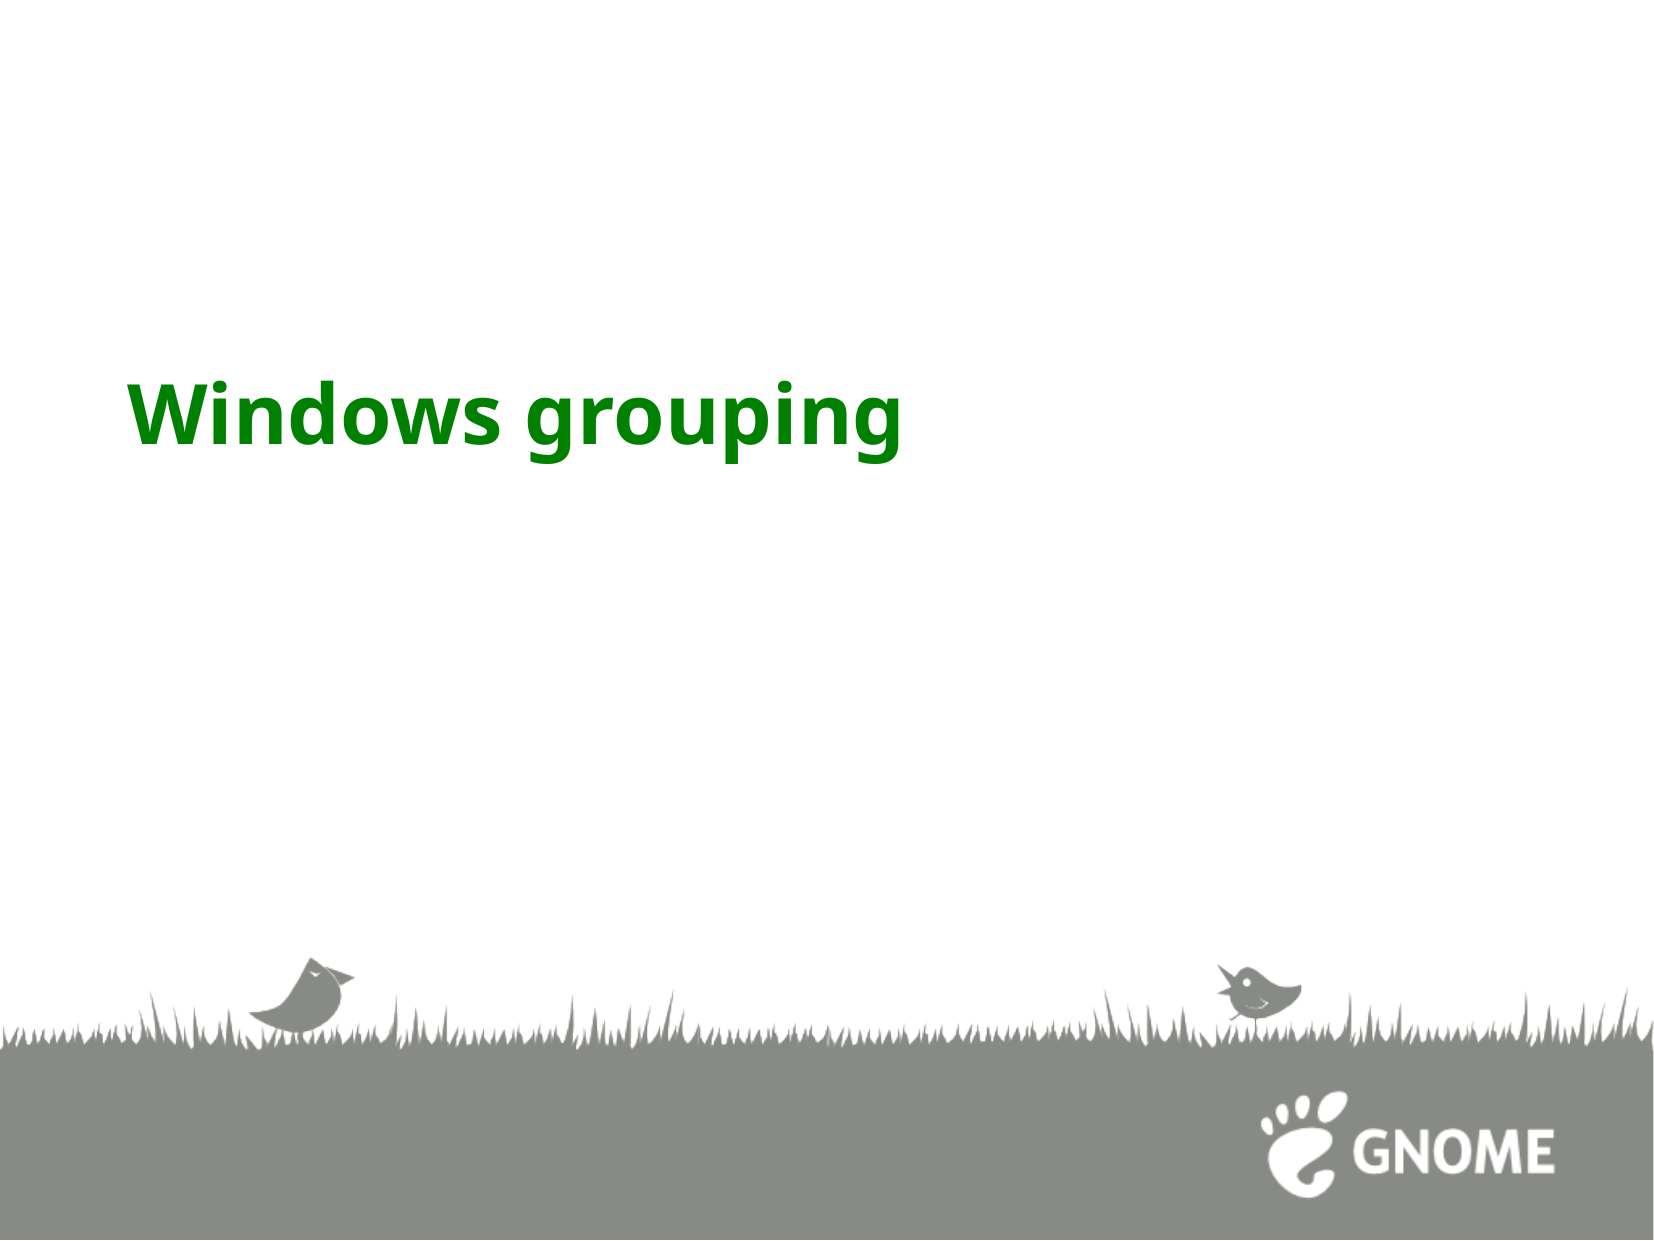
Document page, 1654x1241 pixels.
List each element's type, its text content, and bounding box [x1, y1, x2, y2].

text_box Windows grouping [112, 348, 1276, 462]
picture [0, 0, 1654, 1241]
